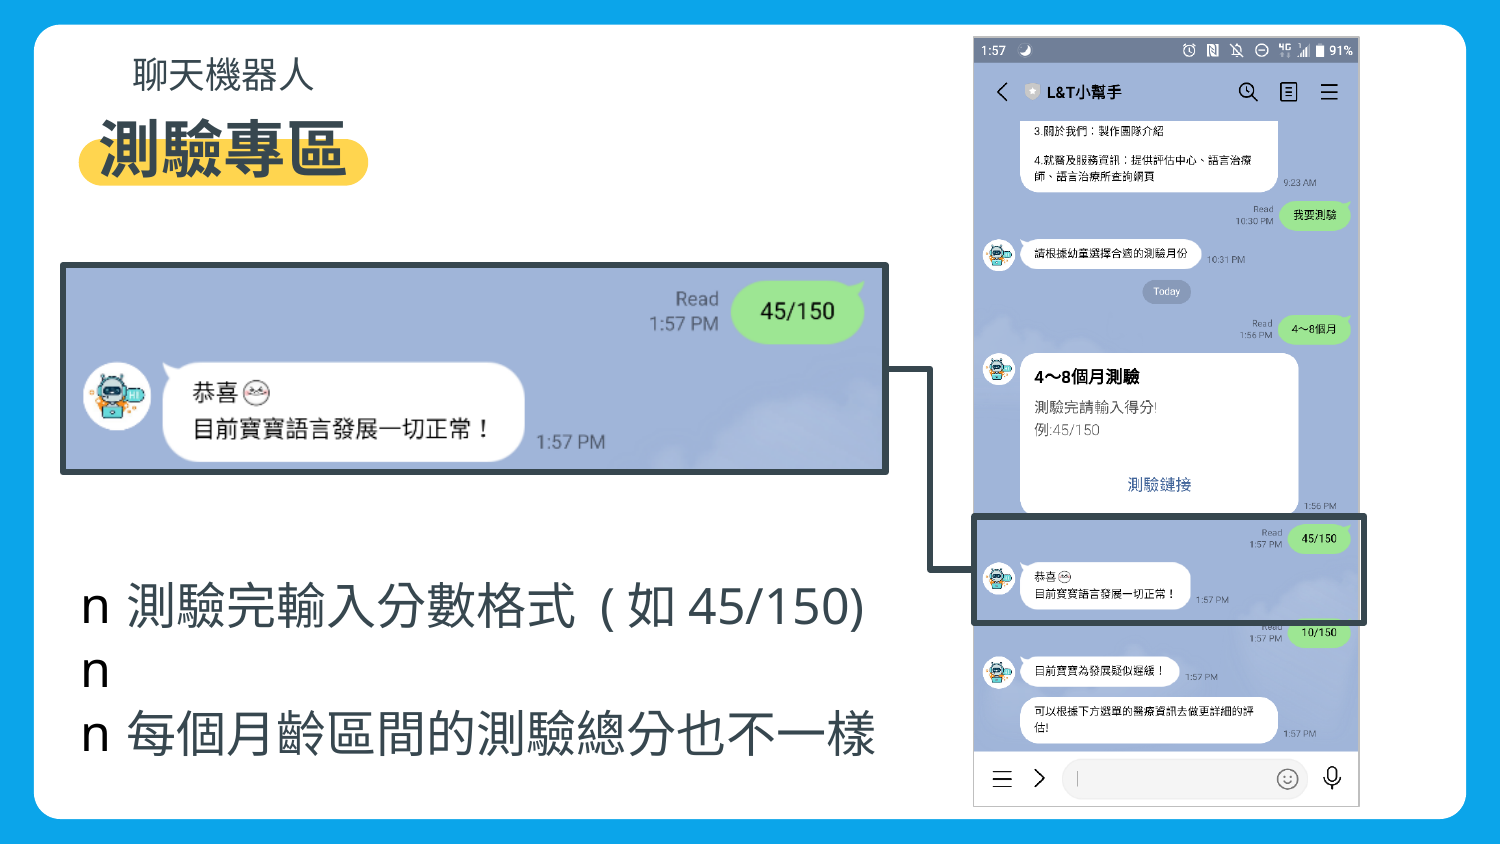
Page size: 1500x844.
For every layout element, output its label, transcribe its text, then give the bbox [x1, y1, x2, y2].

picture [974, 38, 1359, 513]
text_box 測驗完輸入分數格式 (如45/150) 每個月齡區間的測驗總分也不一樣 [64, 566, 900, 764]
picture [65, 268, 883, 470]
list 聊天機器人 [93, 43, 354, 103]
list 測驗專區 [64, 111, 383, 194]
picture [974, 626, 1359, 806]
picture [977, 520, 1359, 620]
